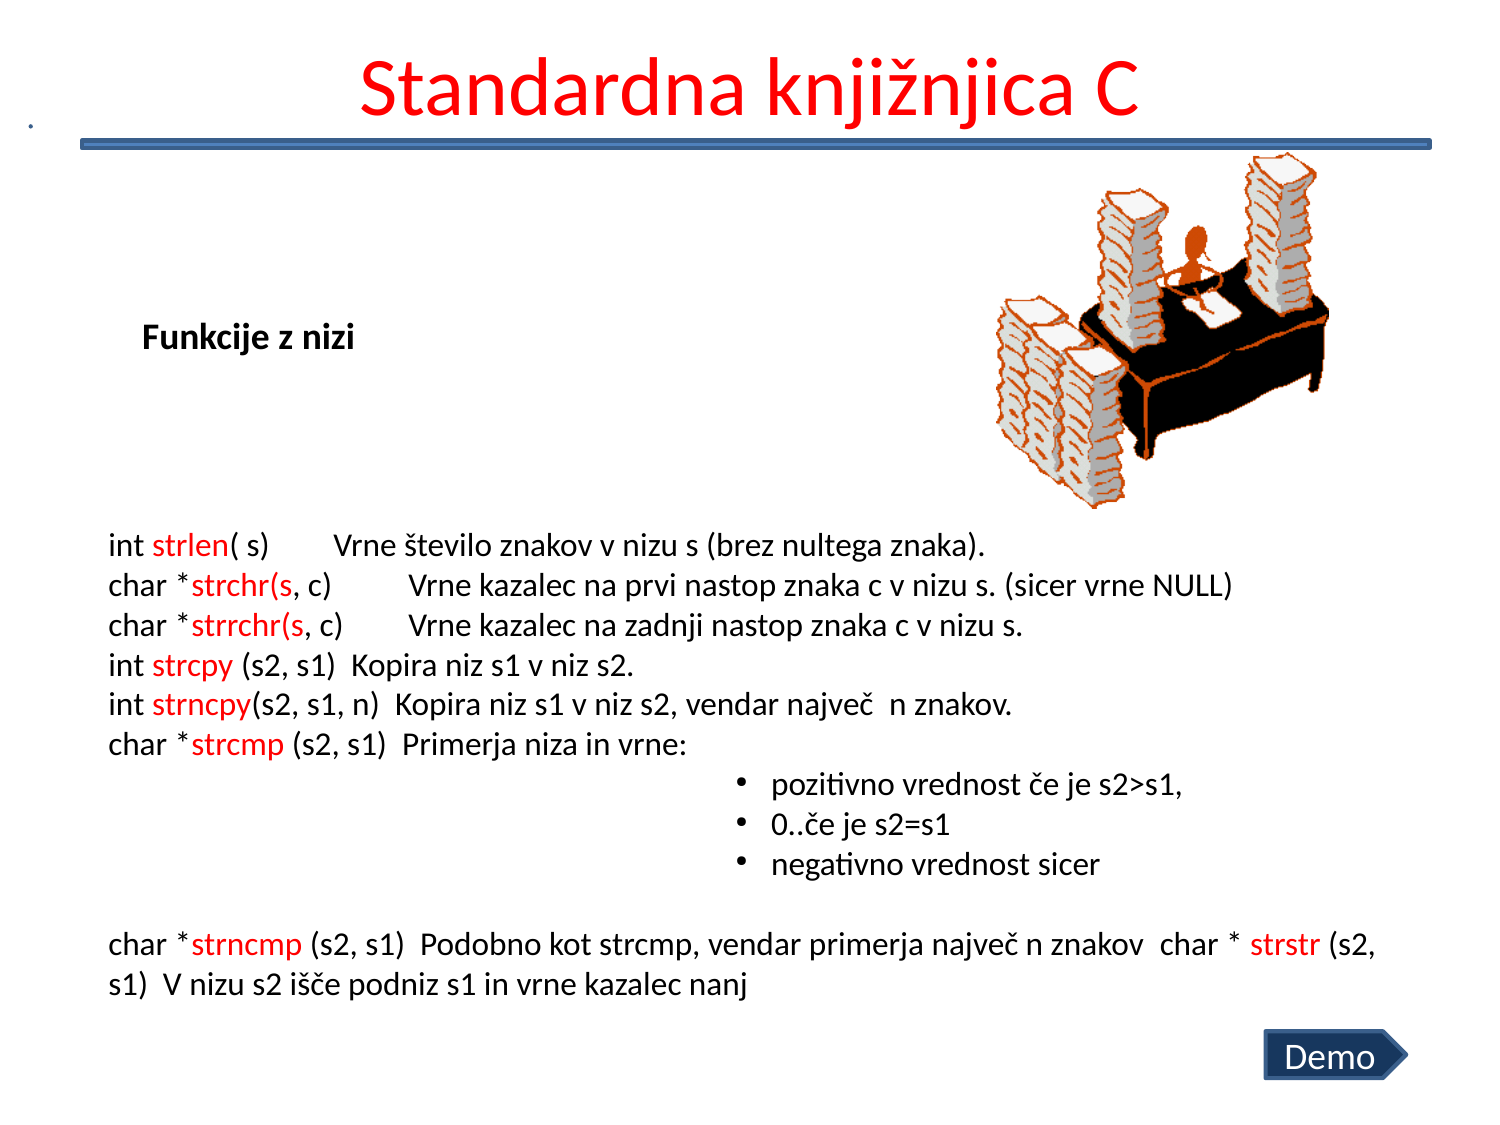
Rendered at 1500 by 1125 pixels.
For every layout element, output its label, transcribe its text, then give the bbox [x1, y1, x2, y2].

text_box Funkcije z nizi [127, 304, 371, 365]
text_box Demo [1265, 1031, 1407, 1079]
title Standardna knjižnjica C [75, 23, 1425, 141]
text_box int strlen( s) Vrne število znakov v nizu s (brez nultega znaka). char *strchr(s, c) Vrne kazalec na prvi nastop znaka c v nizu s. (sicer vrne NULL) char *strrchr(s, c) Vrne kazalec na zadnji nastop znaka c v nizu s. int strcpy (s2, s1) Kopira niz s1 v niz s2. int strncpy(s2, s1, n) Kopira niz s1 v niz s2, vendar največ n znakov. char *strcmp (s2, s1) Primerja niza in vrne: pozitivno vrednost če je s2>s1, 0..če je s2=s1 negativno vrednost sicer char *strncmp (s2, s1) Podobno kot strcmp, vendar primerja največ n znakov char * strstr (s2, s1) V nizu s2 išče podniz s1 in vrne kazalec nanj [93, 515, 1430, 1010]
picture [996, 152, 1329, 509]
